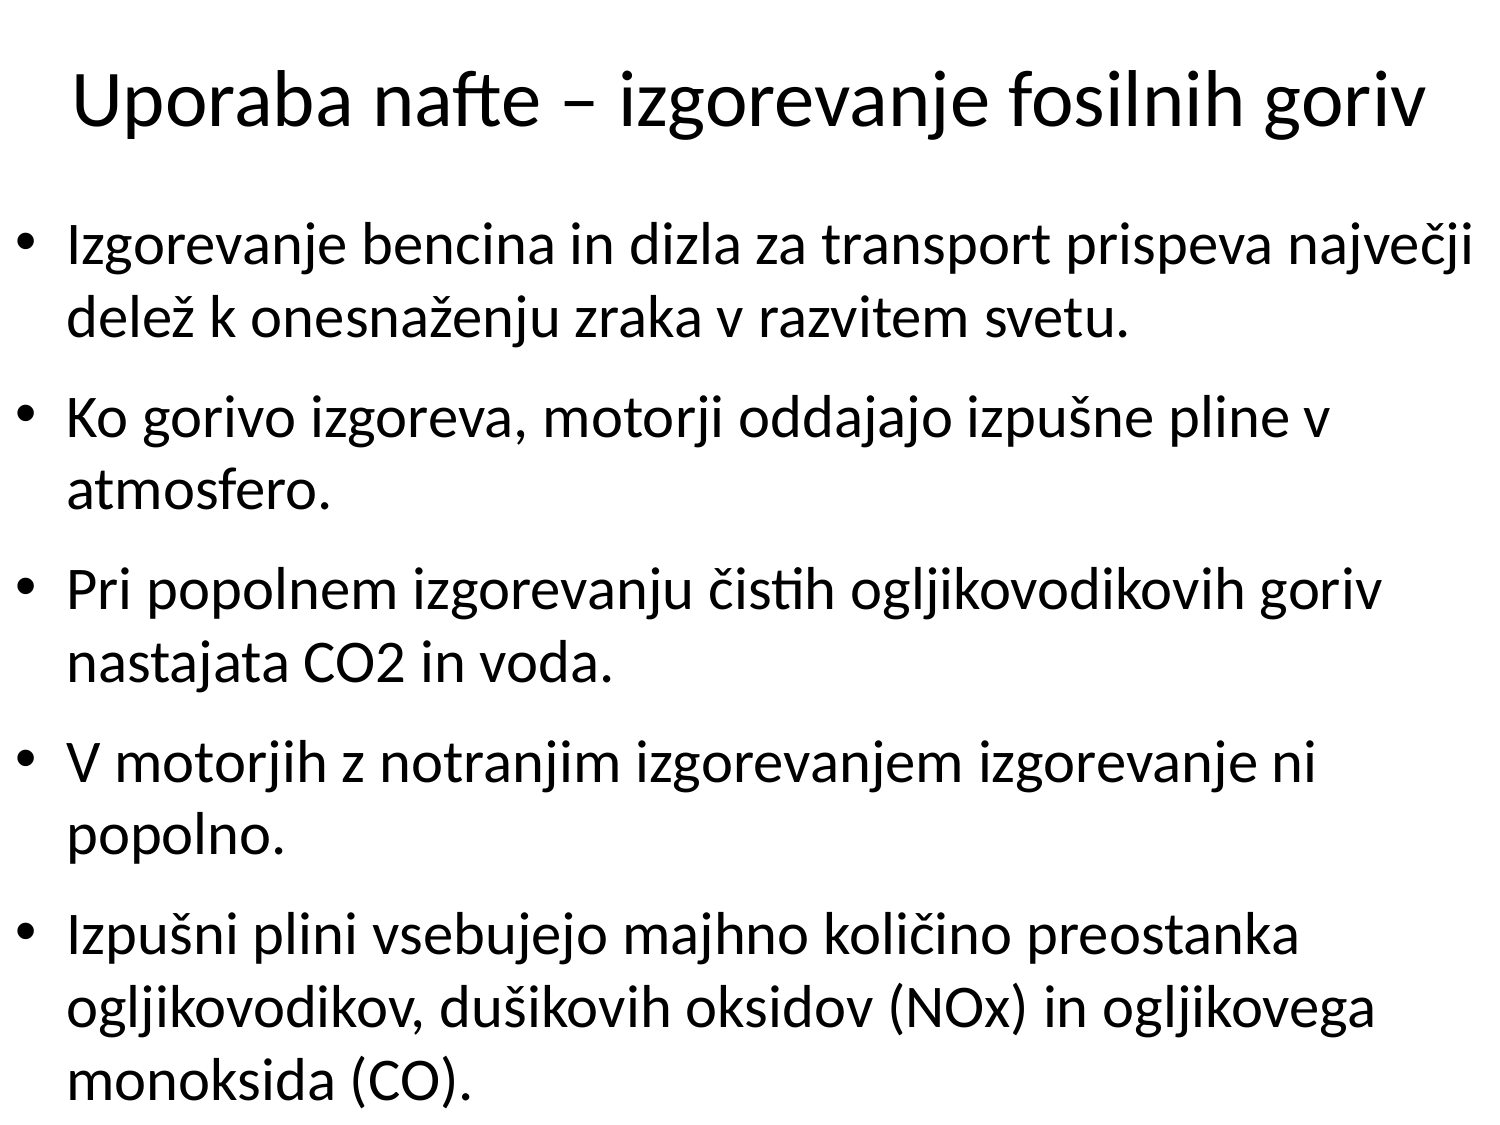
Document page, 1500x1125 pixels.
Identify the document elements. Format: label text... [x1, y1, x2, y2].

title Uporaba nafte – izgorevanje fosilnih goriv [0, 0, 1500, 188]
list Izgorevanje bencina in dizla za transport prispeva največji delež k onesnaženju zraka v razvitem svetu. Ko gorivo izgoreva, motorji oddajajo izpušne pline v atmosfero. Pri popolnem izgorevanju čistih ogljikovodikovih goriv nastajata CO2 in voda. V motorjih z notranjim izgorevanjem izgorevanje ni popolno. Izpušni plini vsebujejo majhno količino preostanka ogljikovodikov, dušikovih oksidov (NOx) in ogljikovega monoksida (CO). [0, 196, 1500, 1125]
